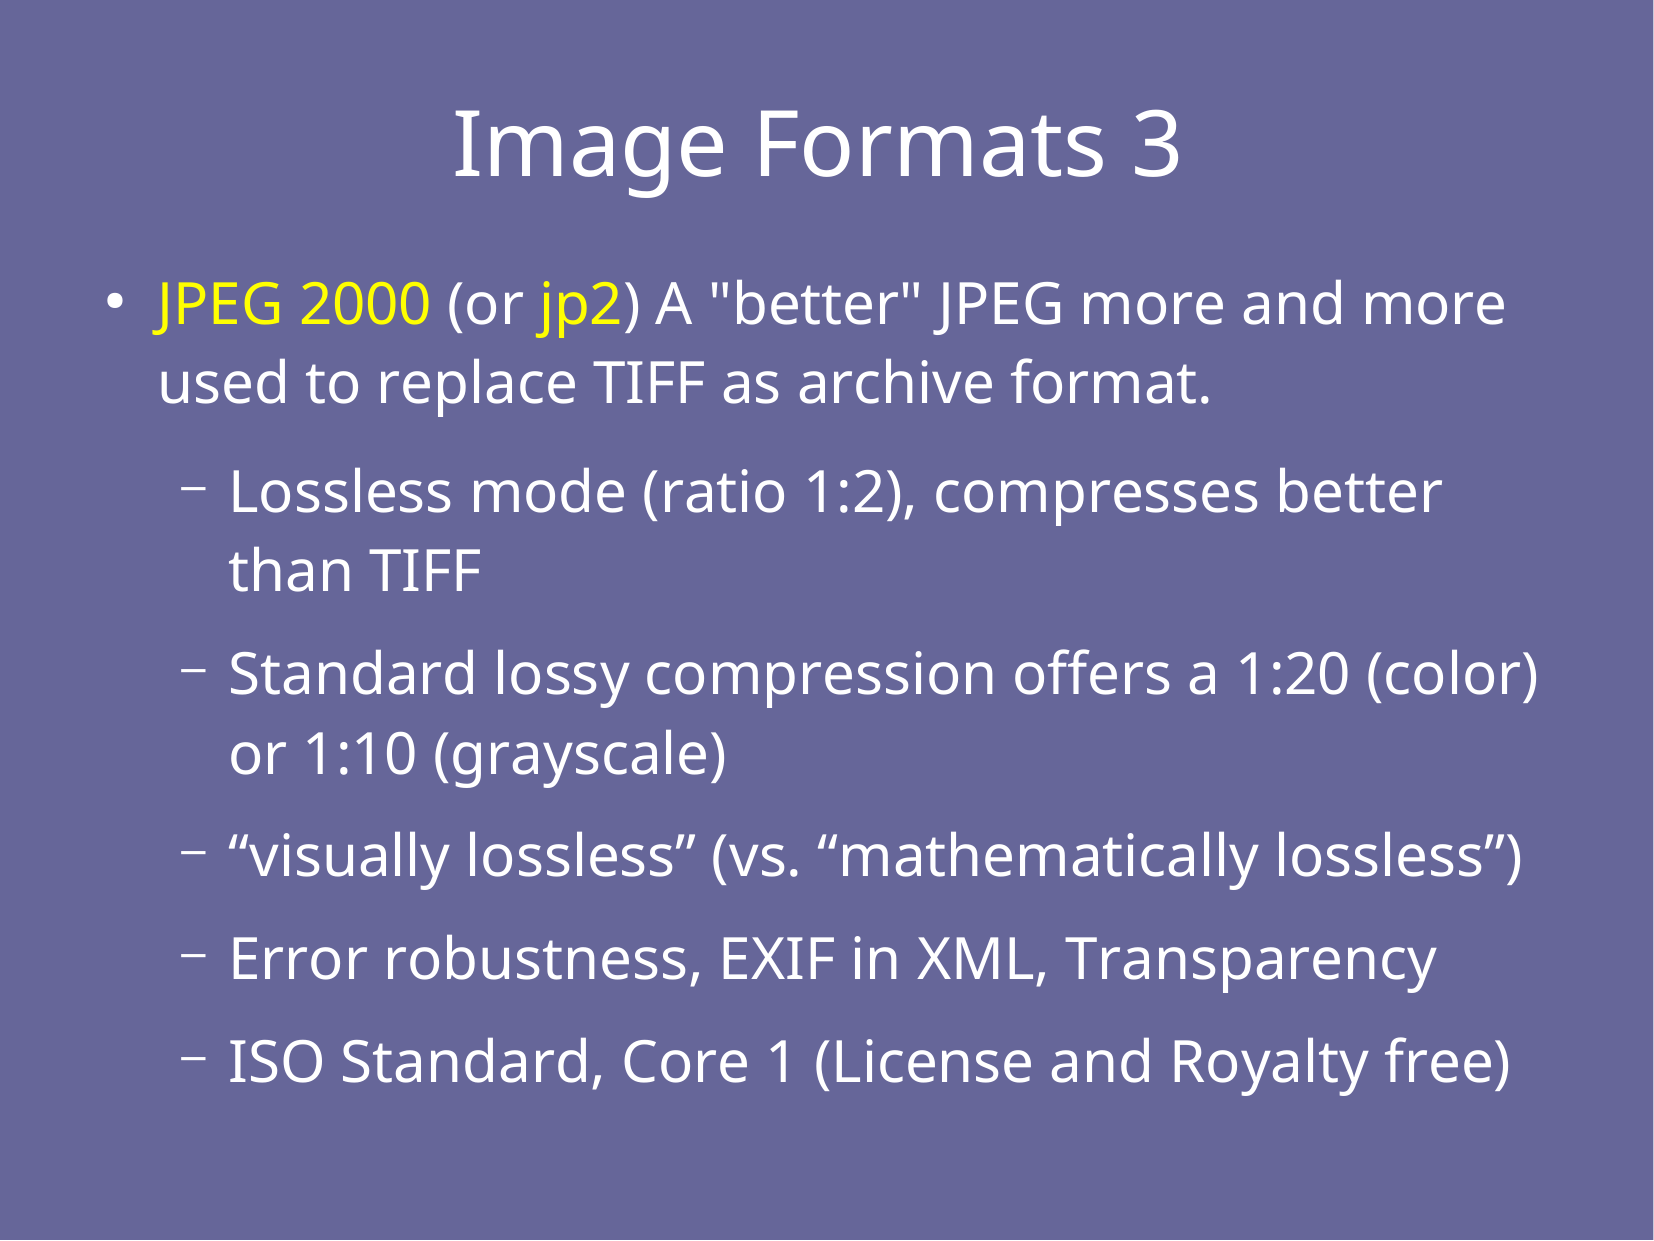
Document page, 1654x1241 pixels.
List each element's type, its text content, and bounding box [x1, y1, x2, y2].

list JPEG 2000 (or jp2) A "better" JPEG more and more used to replace TIFF as archive format. Lossless mode (ratio 1:2), compresses better than TIFF Standard lossy compression offers a 1:20 (color) or 1:10 (grayscale) “visually lossless” (vs. “mathematically lossless”) Error robustness, EXIF in XML, Transparency ISO Standard, Core 1 (License and Royalty free) [86, 262, 1576, 1089]
title Image Formats 3 [112, 37, 1525, 245]
